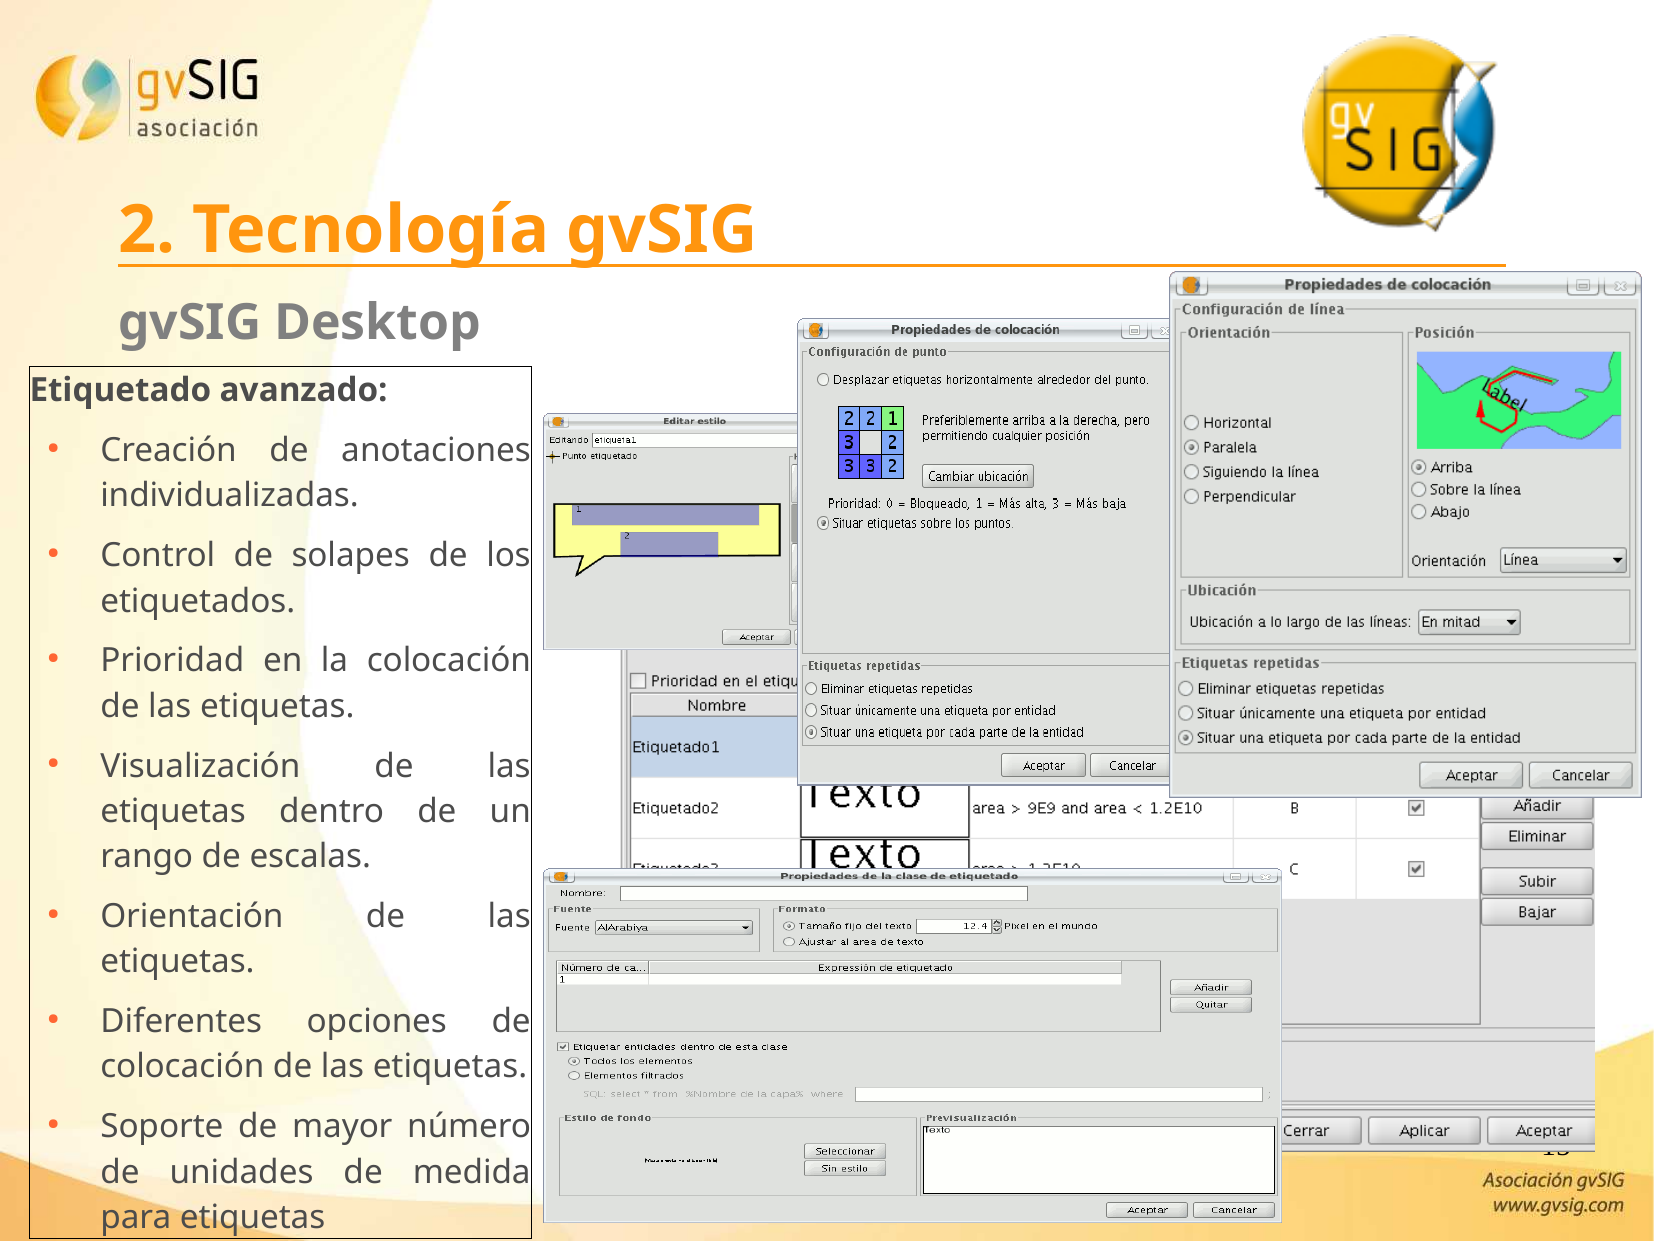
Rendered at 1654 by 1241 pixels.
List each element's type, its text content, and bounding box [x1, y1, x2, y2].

title gvSIG Desktop [118, 276, 857, 365]
picture [0, 0, 1654, 1241]
list Etiquetado avanzado: Creación de anotaciones individualizadas. Control de solapes de los etiquetados. Prioridad en la colocación de las etiquetas. Visualización de las etiquetas dentro de un rango de escalas. Orientación de las etiquetas. Diferentes opciones de colocación de las etiquetas. Soporte de mayor número de unidades de medida para etiquetas [29, 366, 532, 1163]
title 2. Tecnología gvSIG [118, 177, 1607, 276]
